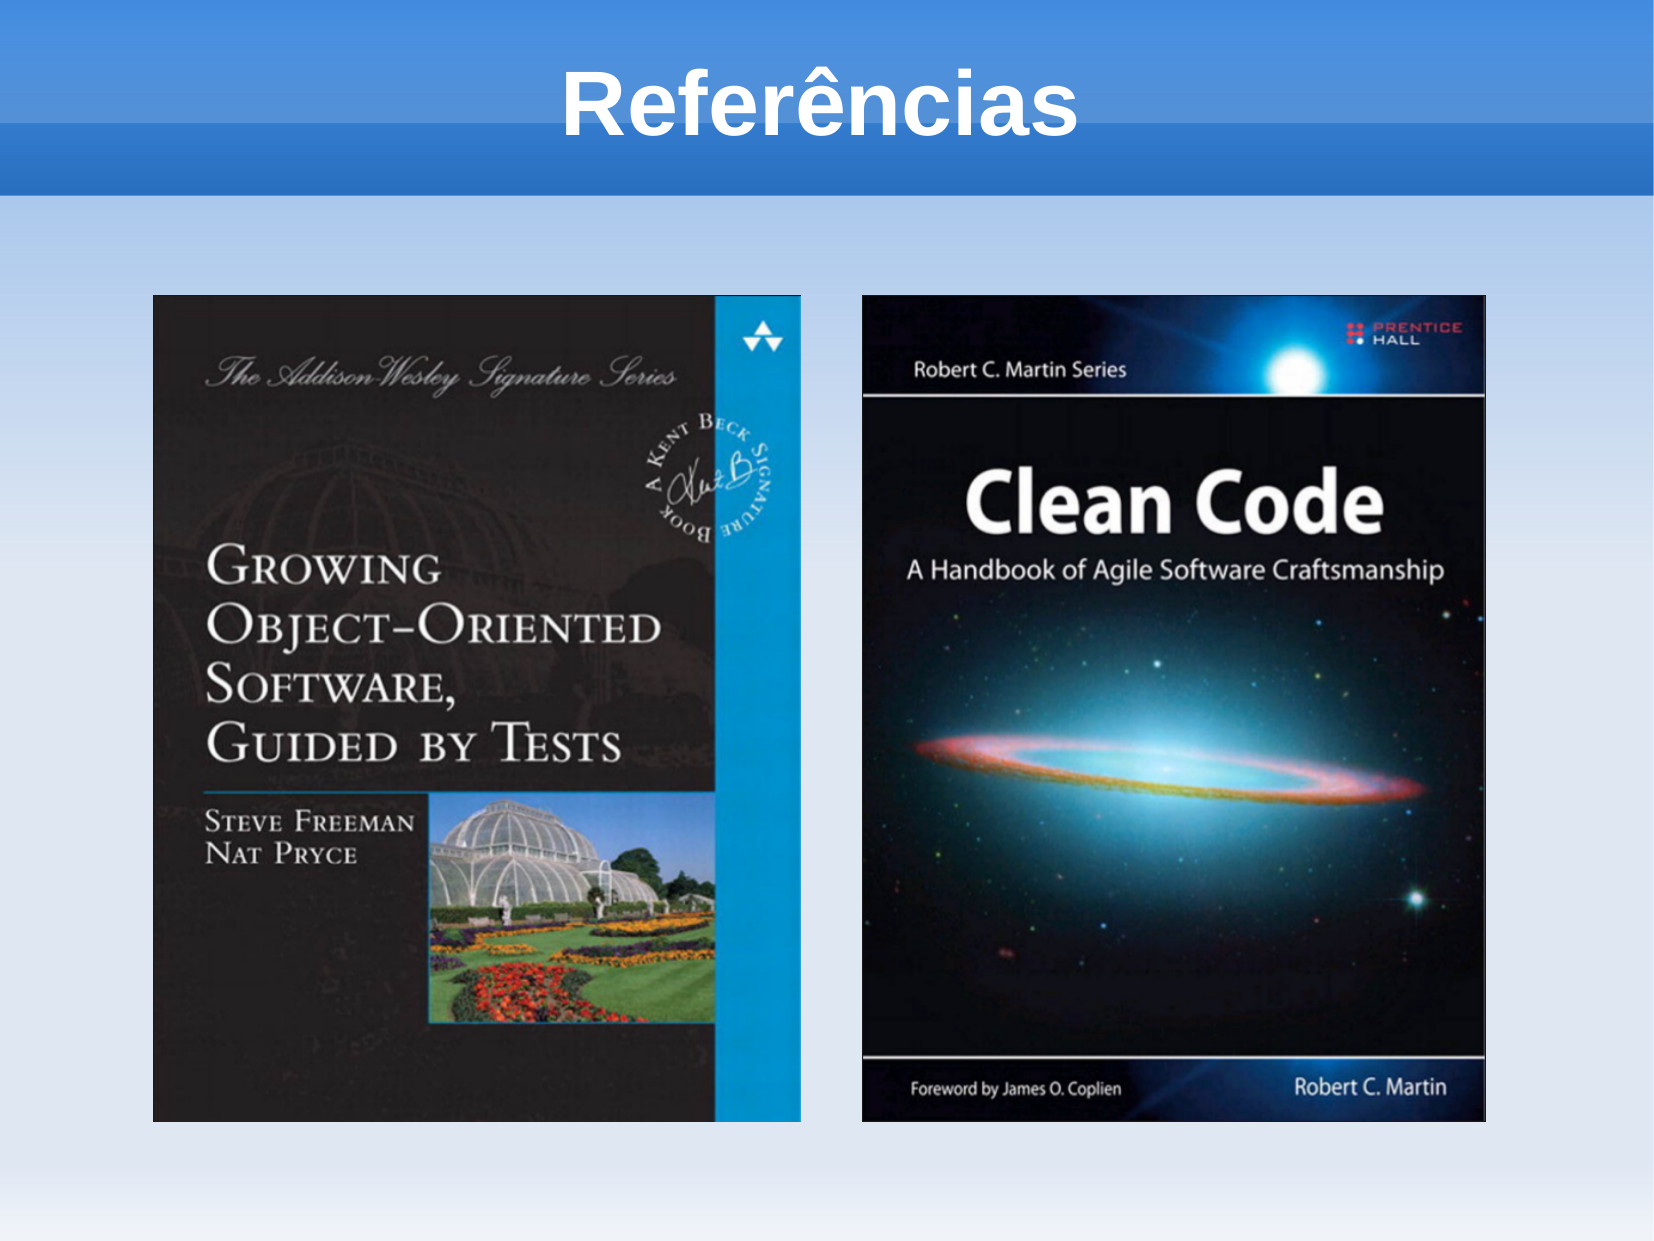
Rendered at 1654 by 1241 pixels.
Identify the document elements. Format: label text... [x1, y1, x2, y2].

picture [0, 0, 1654, 1241]
title Referências [76, 0, 1565, 208]
